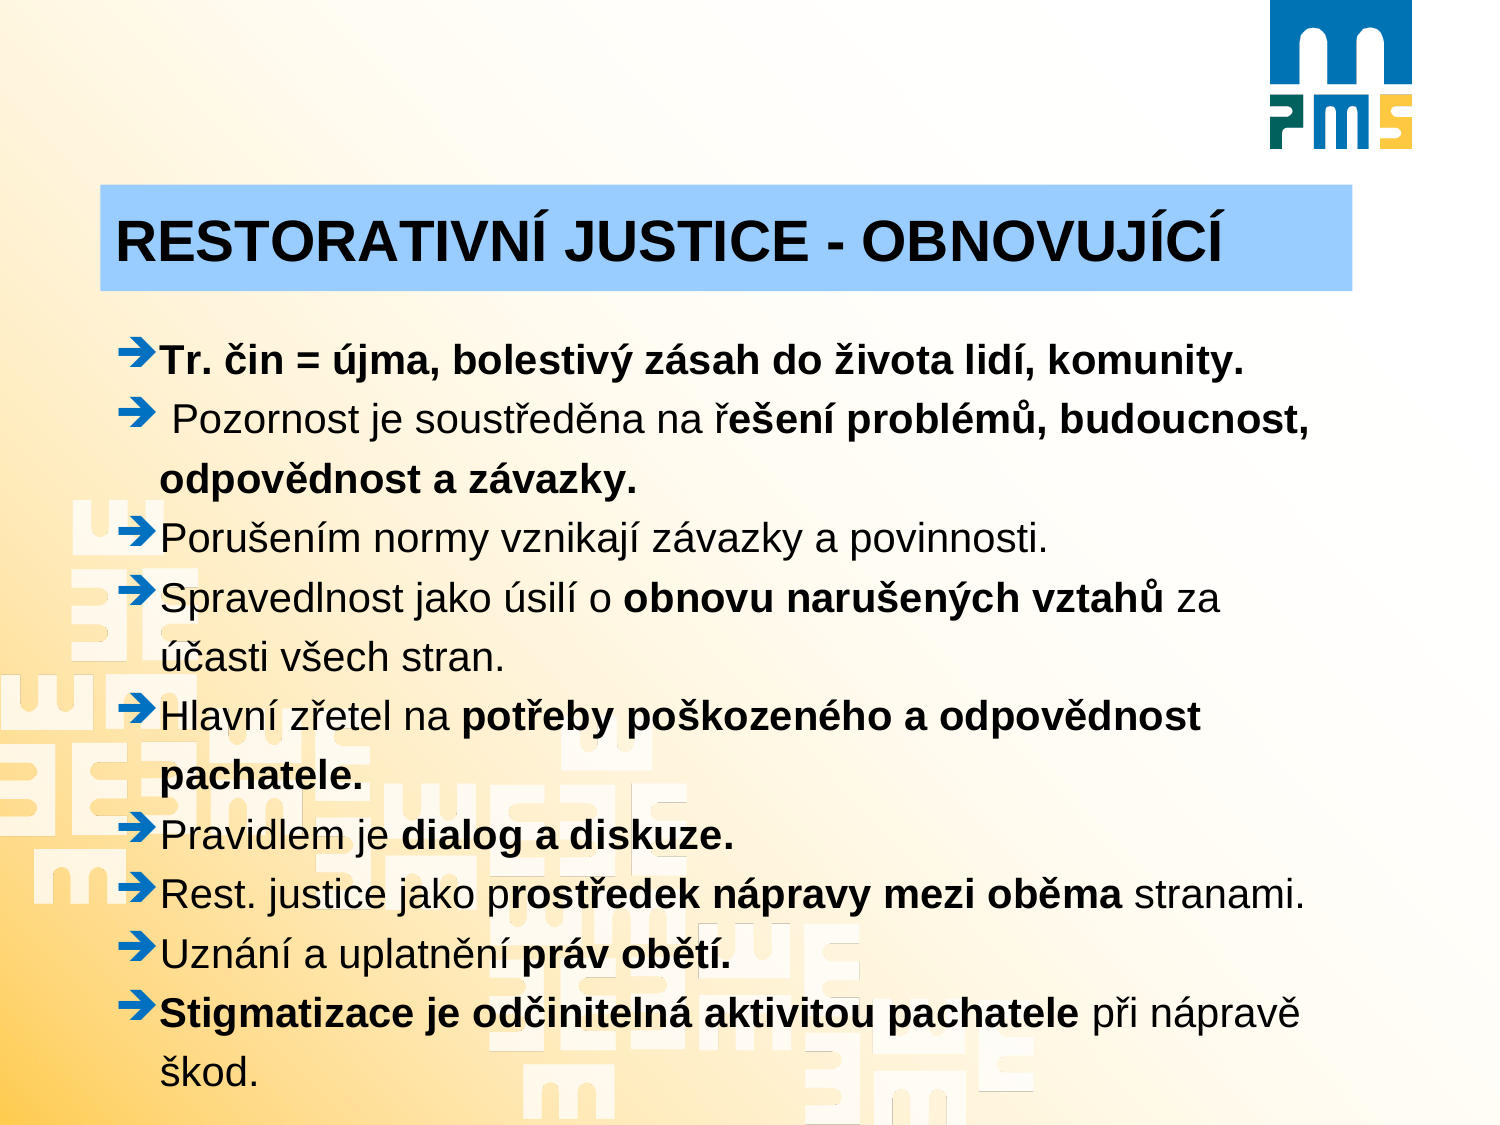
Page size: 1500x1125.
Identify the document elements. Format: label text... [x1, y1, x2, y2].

picture [0, 0, 1500, 1125]
subtitle Tr. čin = újma, bolestivý zásah do života lidí, komunity. Pozornost je soustředěna na řešení problémů, budoucnost, odpovědnost a závazky. Porušením normy vznikají závazky a povinnosti. Spravedlnost jako úsilí o obnovu narušených vztahů za účasti všech stran. Hlavní zřetel na potřeby poškozeného a odpovědnost pachatele. Pravidlem je dialog a diskuze. Rest. justice jako prostředek nápravy mezi oběma stranami. Uznání a uplatnění práv obětí. Stigmatizace je odčinitelná aktivitou pachatele při nápravě škod. [100, 291, 1341, 1000]
title RESTORATIVNÍ JUSTICE - OBNOVUJÍCÍ [100, 184, 1353, 292]
